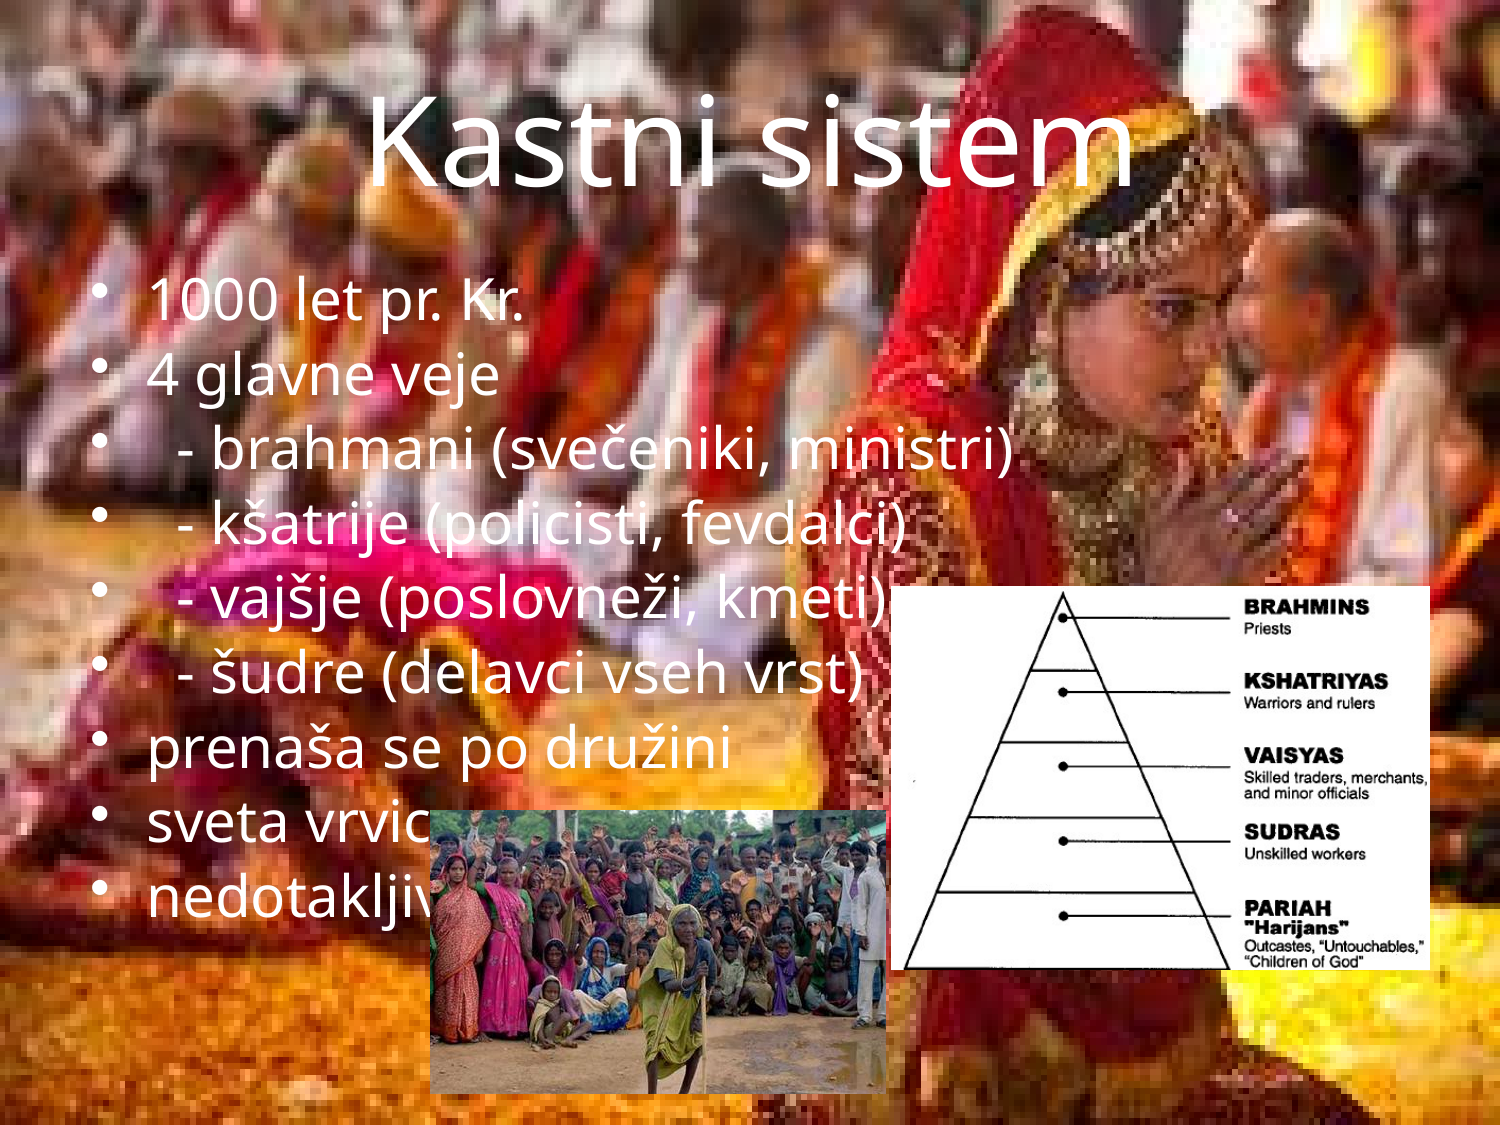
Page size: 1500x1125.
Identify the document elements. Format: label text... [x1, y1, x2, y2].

list 1000 let pr. Kr. 4 glavne veje - brahmani (svečeniki, ministri) - kšatrije (policisti, fevdalci) - vajšje (poslovneži, kmeti) - šudre (delavci vseh vrst) prenaša se po družini sveta vrvica nedotakljivi [75, 262, 1425, 1005]
picture [0, 0, 1500, 1125]
title Kastni sistem [76, 42, 1427, 231]
